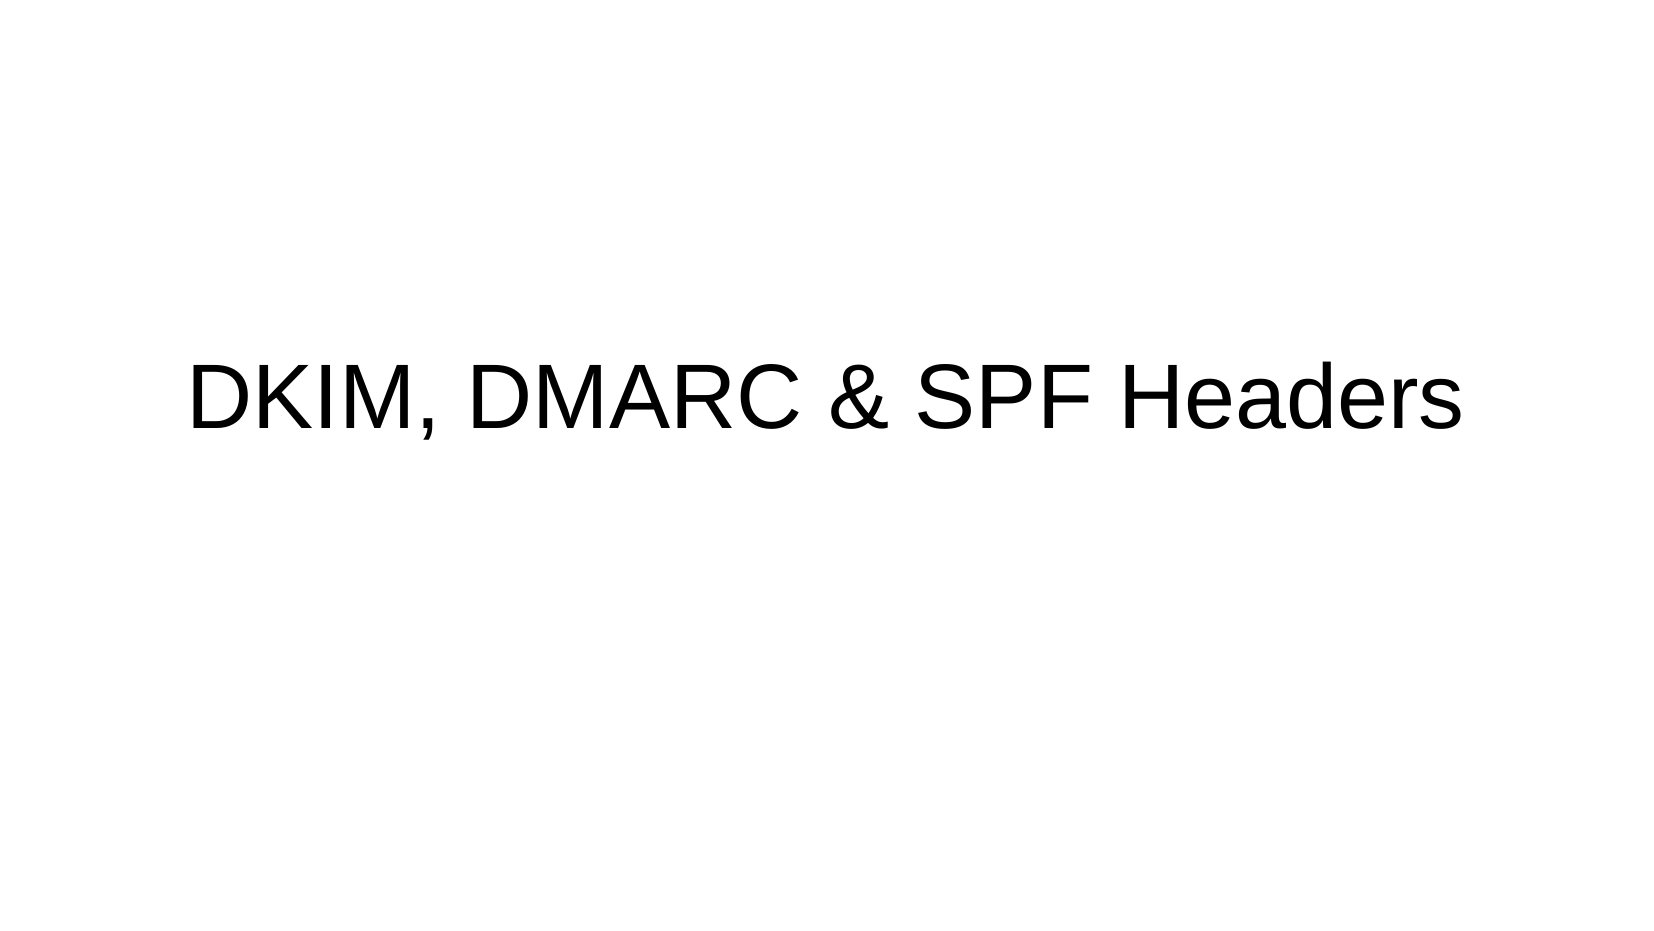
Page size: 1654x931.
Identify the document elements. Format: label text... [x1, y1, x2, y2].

subtitle DKIM, DMARC & SPF Headers [82, 37, 1571, 757]
